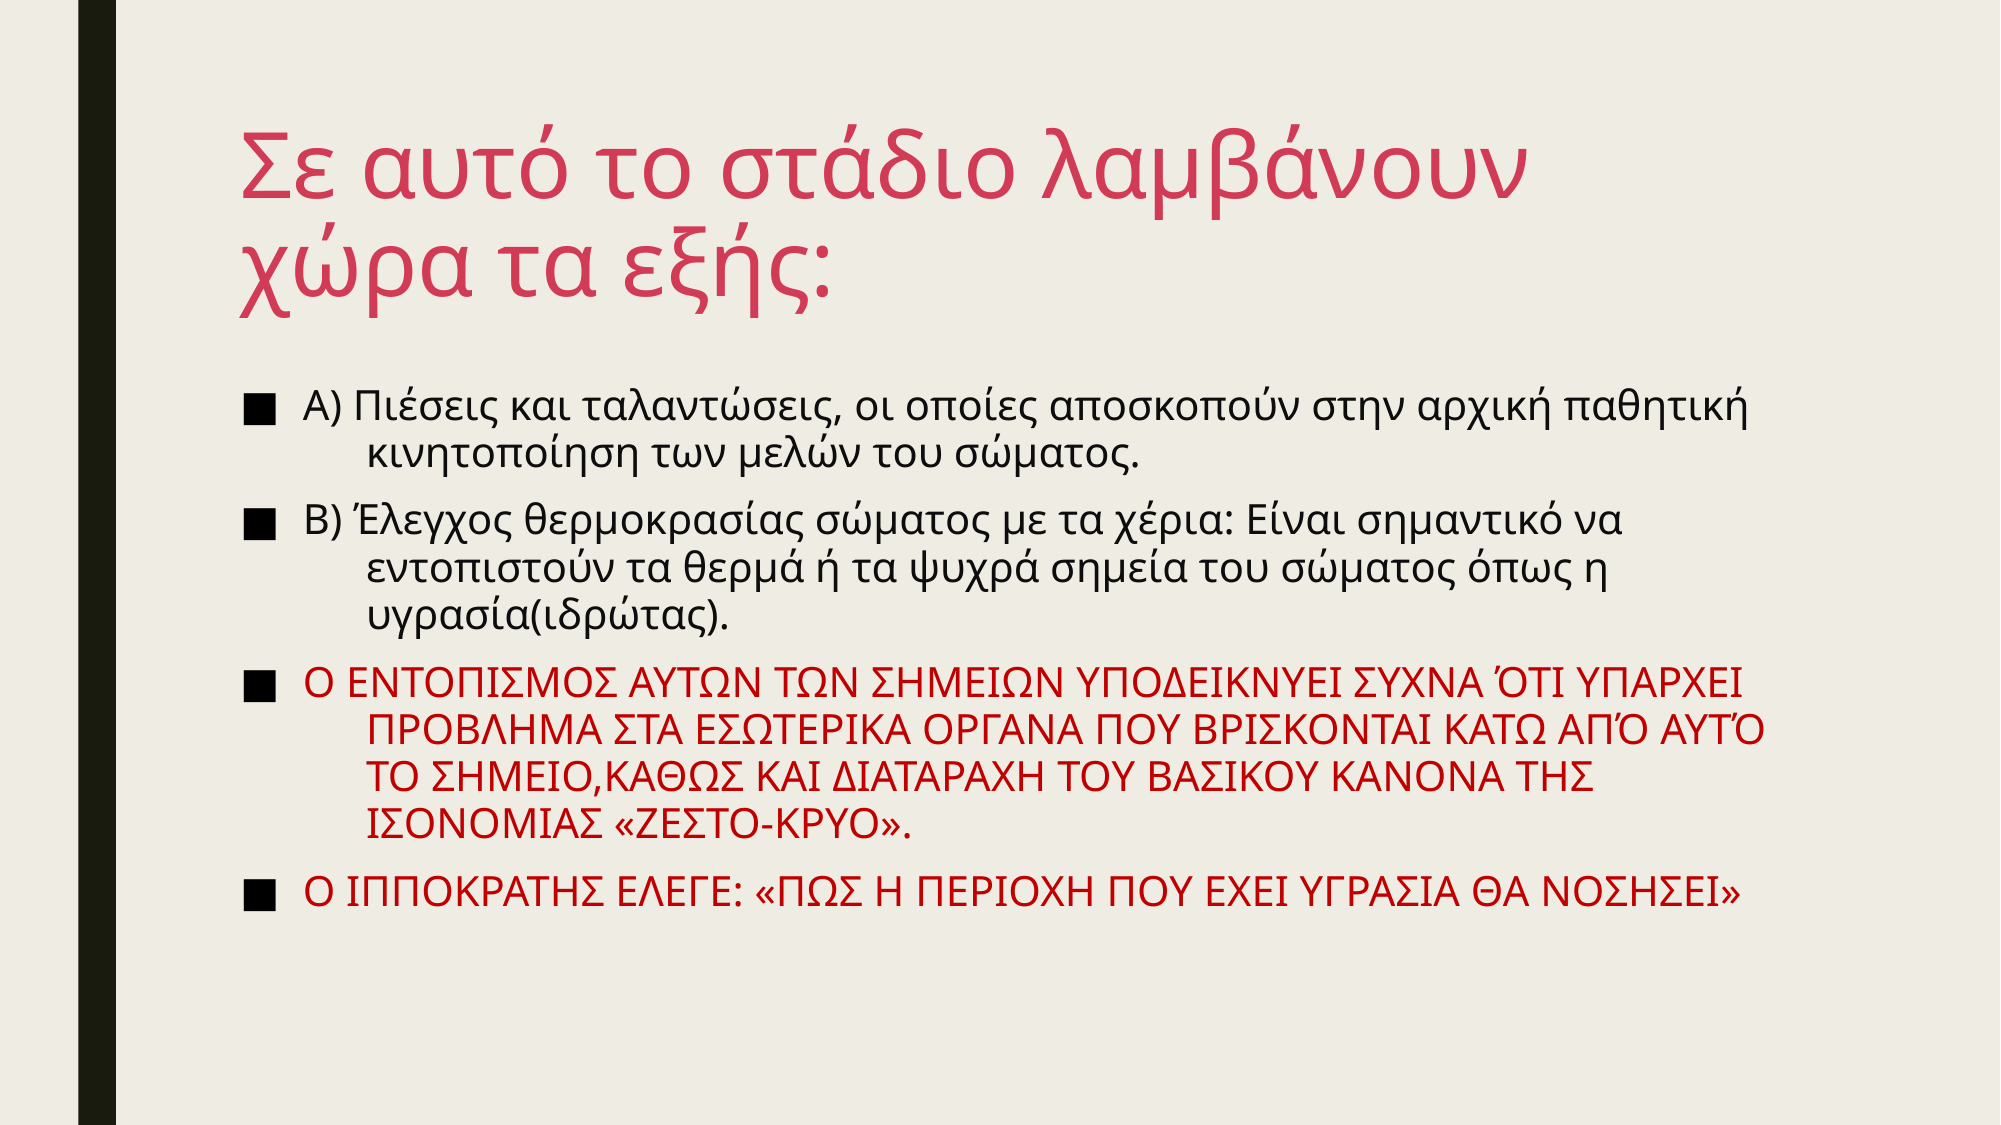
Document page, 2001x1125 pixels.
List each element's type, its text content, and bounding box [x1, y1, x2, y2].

list Α) Πιέσεις και ταλαντώσεις, οι οποίες αποσκοπούν στην αρχική παθητική κινητοποίηση των μελών του σώματος. Β) Έλεγχος θερμοκρασίας σώματος με τα χέρια: Είναι σημαντικό να εντοπιστούν τα θερμά ή τα ψυχρά σημεία του σώματος όπως η υγρασία(ιδρώτας). Ο ΕΝΤΟΠΙΣΜΟΣ ΑΥΤΩΝ ΤΩΝ ΣΗΜΕΙΩΝ ΥΠΟΔΕΙΚΝΥΕΙ ΣΥΧΝΑ ΌΤΙ ΥΠΑΡΧΕΙ ΠΡΟΒΛΗΜΑ ΣΤΑ ΕΣΩΤΕΡΙΚΑ ΟΡΓΑΝΑ ΠΟΥ ΒΡΙΣΚΟΝΤΑΙ ΚΑΤΩ ΑΠΌ ΑΥΤΌ ΤΟ ΣΗΜΕΙΟ,ΚΑΘΩΣ ΚΑΙ ΔΙΑΤΑΡΑΧΗ ΤΟΥ ΒΑΣΙΚΟΥ ΚΑΝΟΝΑ ΤΗΣ ΙΣΟΝΟΜΙΑΣ «ΖΕΣΤΟ-ΚΡΥΟ». Ο ΙΠΠΟΚΡΑΤΗΣ ΕΛΕΓΕ: «ΠΩΣ Η ΠΕΡΙΟΧΗ ΠΟΥ ΕΧΕΙ ΥΓΡΑΣΙΑ ΘΑ ΝΟΣΗΣΕΙ» [225, 375, 1801, 963]
title Σε αυτό το στάδιο λαμβάνουν χώρα τα εξής: [225, 112, 1801, 357]
